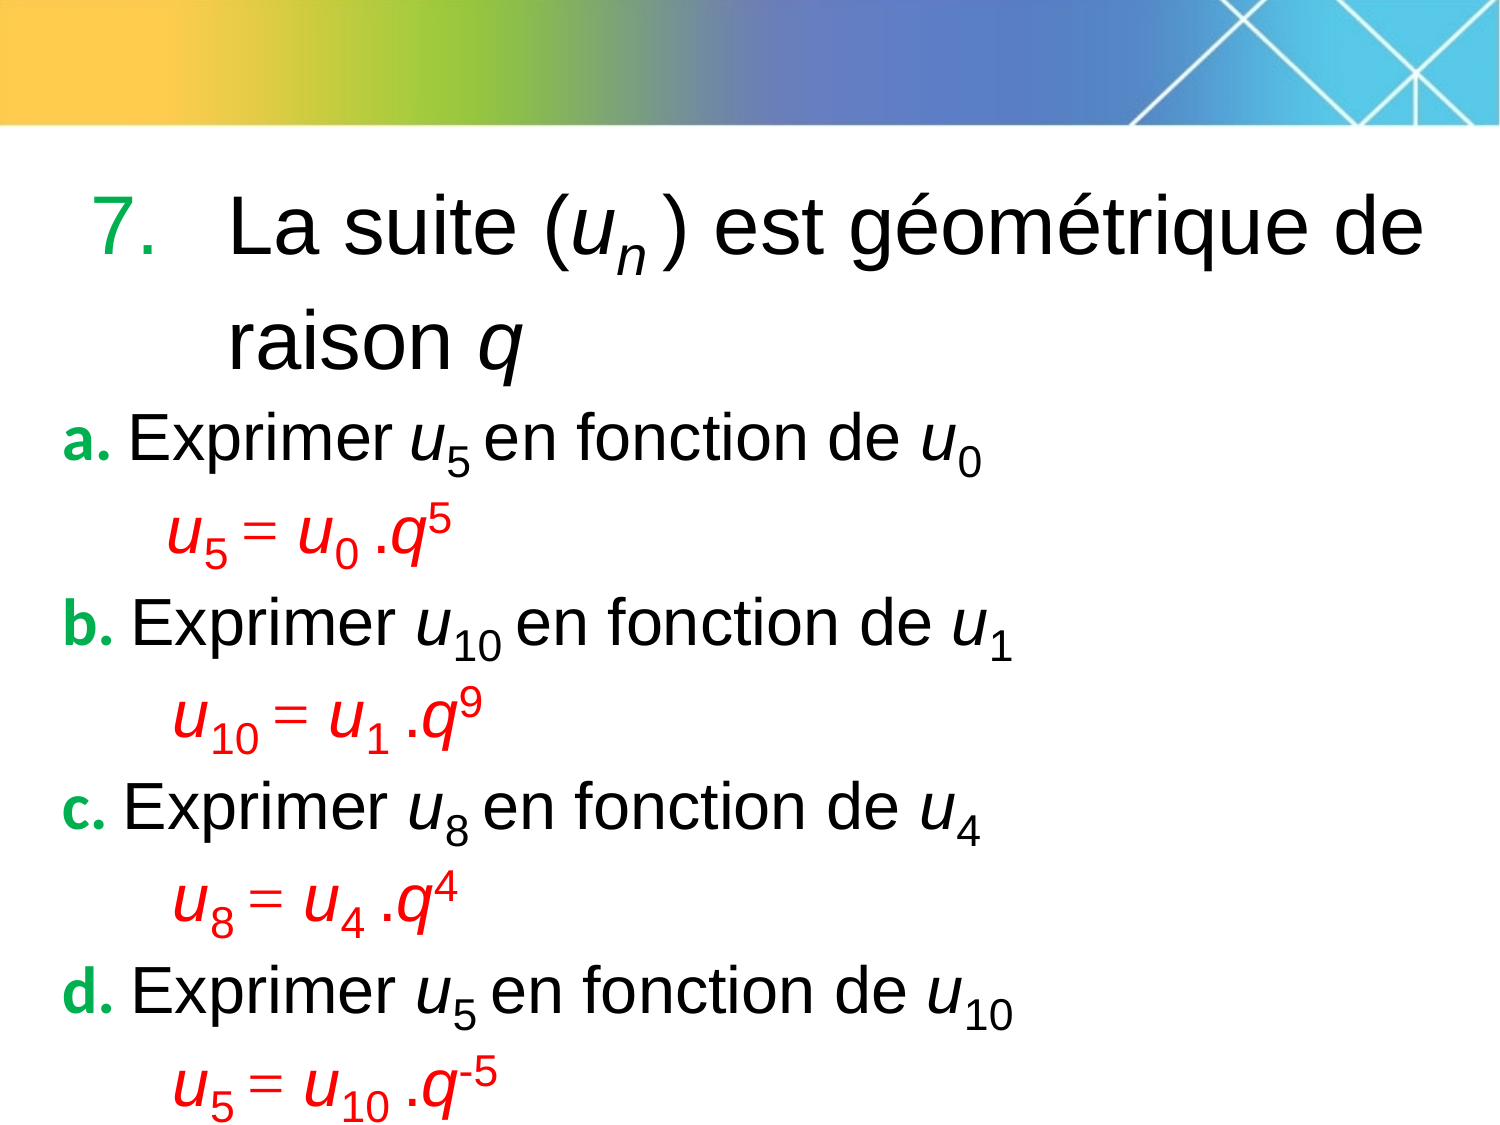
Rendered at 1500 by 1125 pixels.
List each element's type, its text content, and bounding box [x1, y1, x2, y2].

text_box a. Exprimer u5 en fonction de u0 u5 = u0 .q5 b. Exprimer u10 en fonction de u1 u10 = u1 .q9 c. Exprimer u8 en fonction de u4 u8 = u4 .q4 d. Exprimer u5 en fonction de u10 u5 = u10 .q-5 [46, 386, 1295, 1125]
text_box La suite (un ) est géométrique de raison q [75, 164, 1500, 338]
picture [0, 0, 1500, 127]
